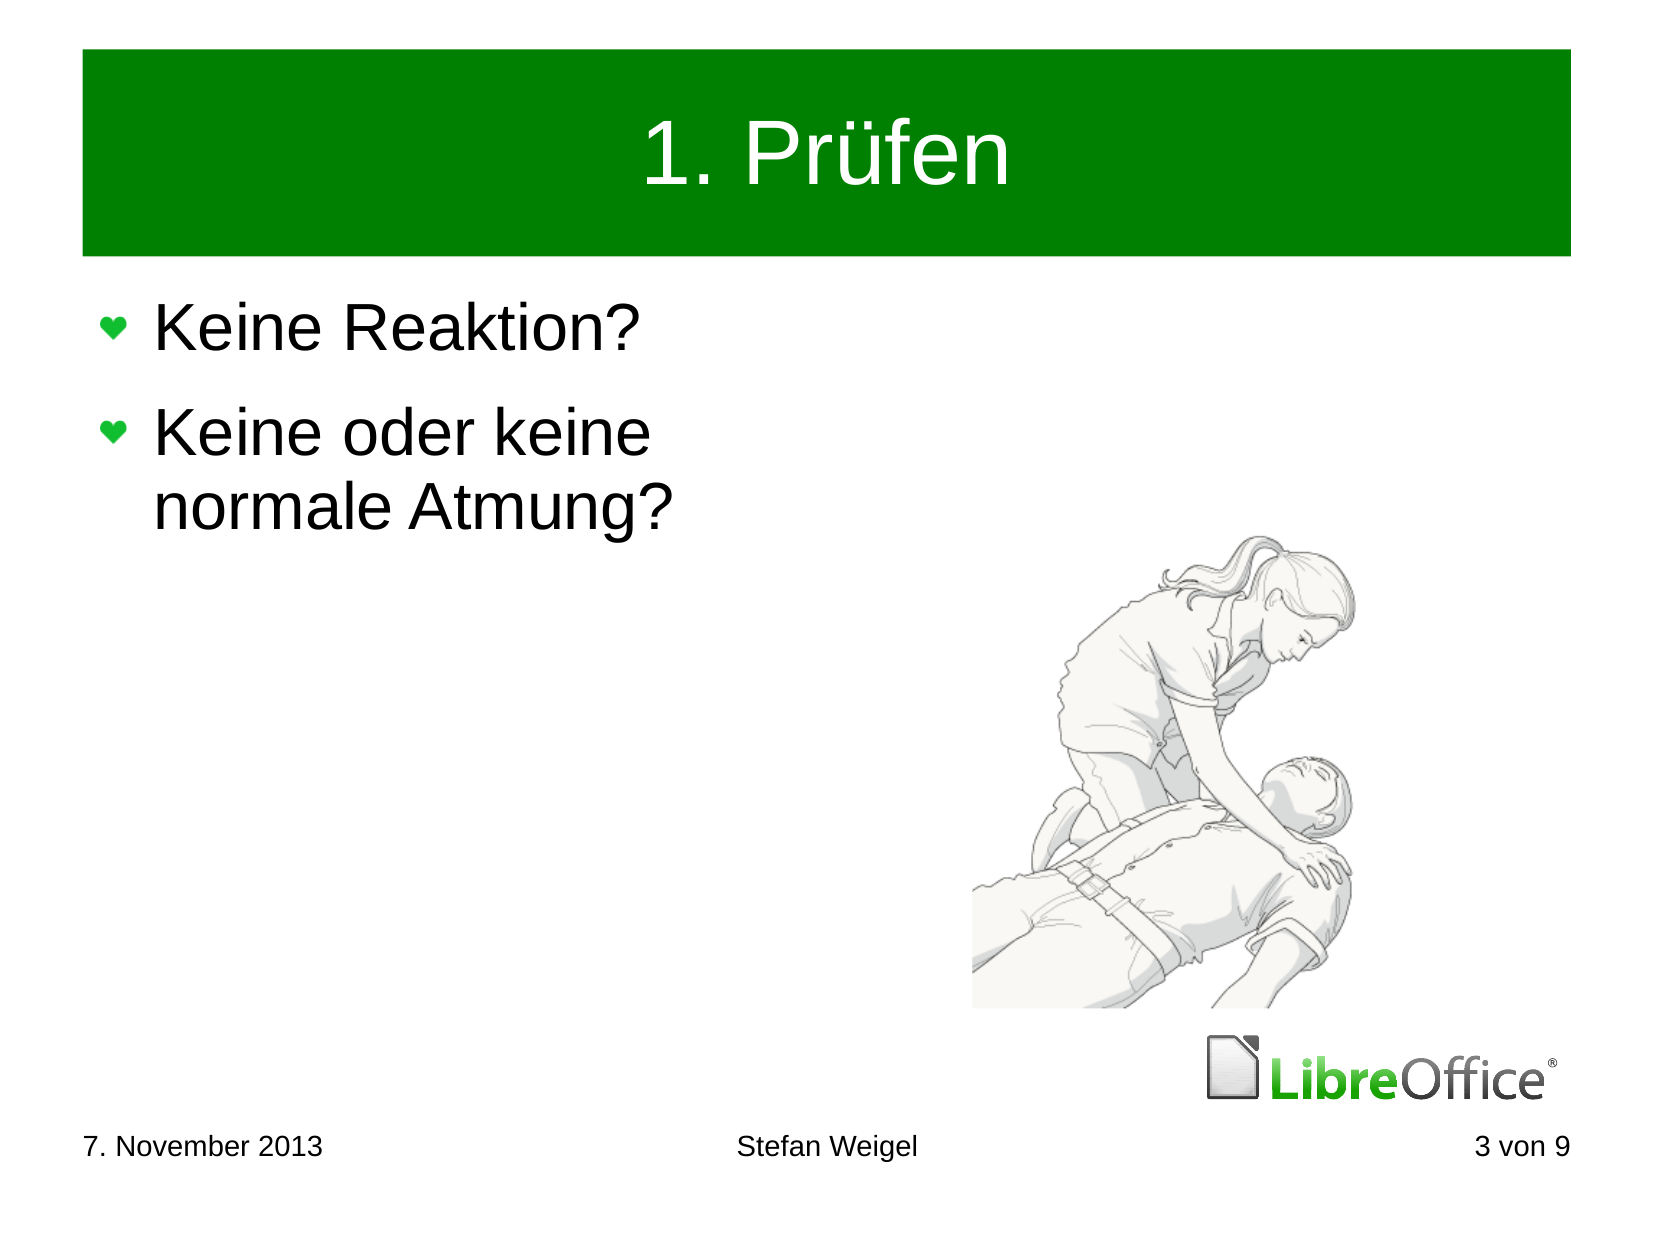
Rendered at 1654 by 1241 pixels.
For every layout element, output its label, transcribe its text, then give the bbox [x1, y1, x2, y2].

list Keine Reaktion? Keine oder keine normale Atmung? [82, 290, 793, 1010]
picture [971, 290, 1395, 1010]
title 1. Prüfen [82, 49, 1571, 257]
